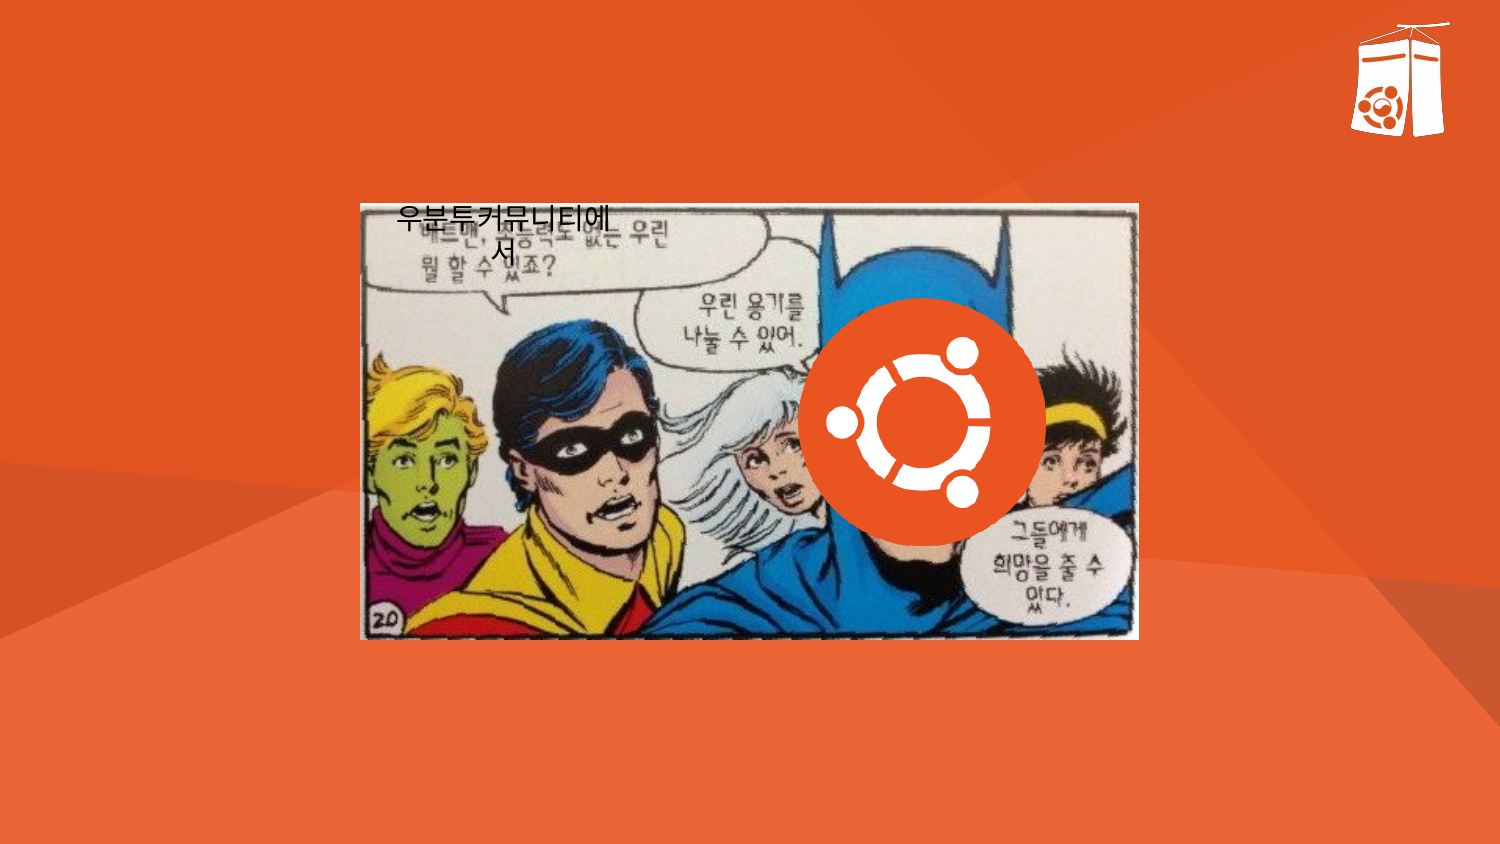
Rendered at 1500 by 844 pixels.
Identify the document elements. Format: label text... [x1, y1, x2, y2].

text_box 우분투커뮤니티에서 [368, 218, 640, 252]
picture [0, 0, 1500, 844]
